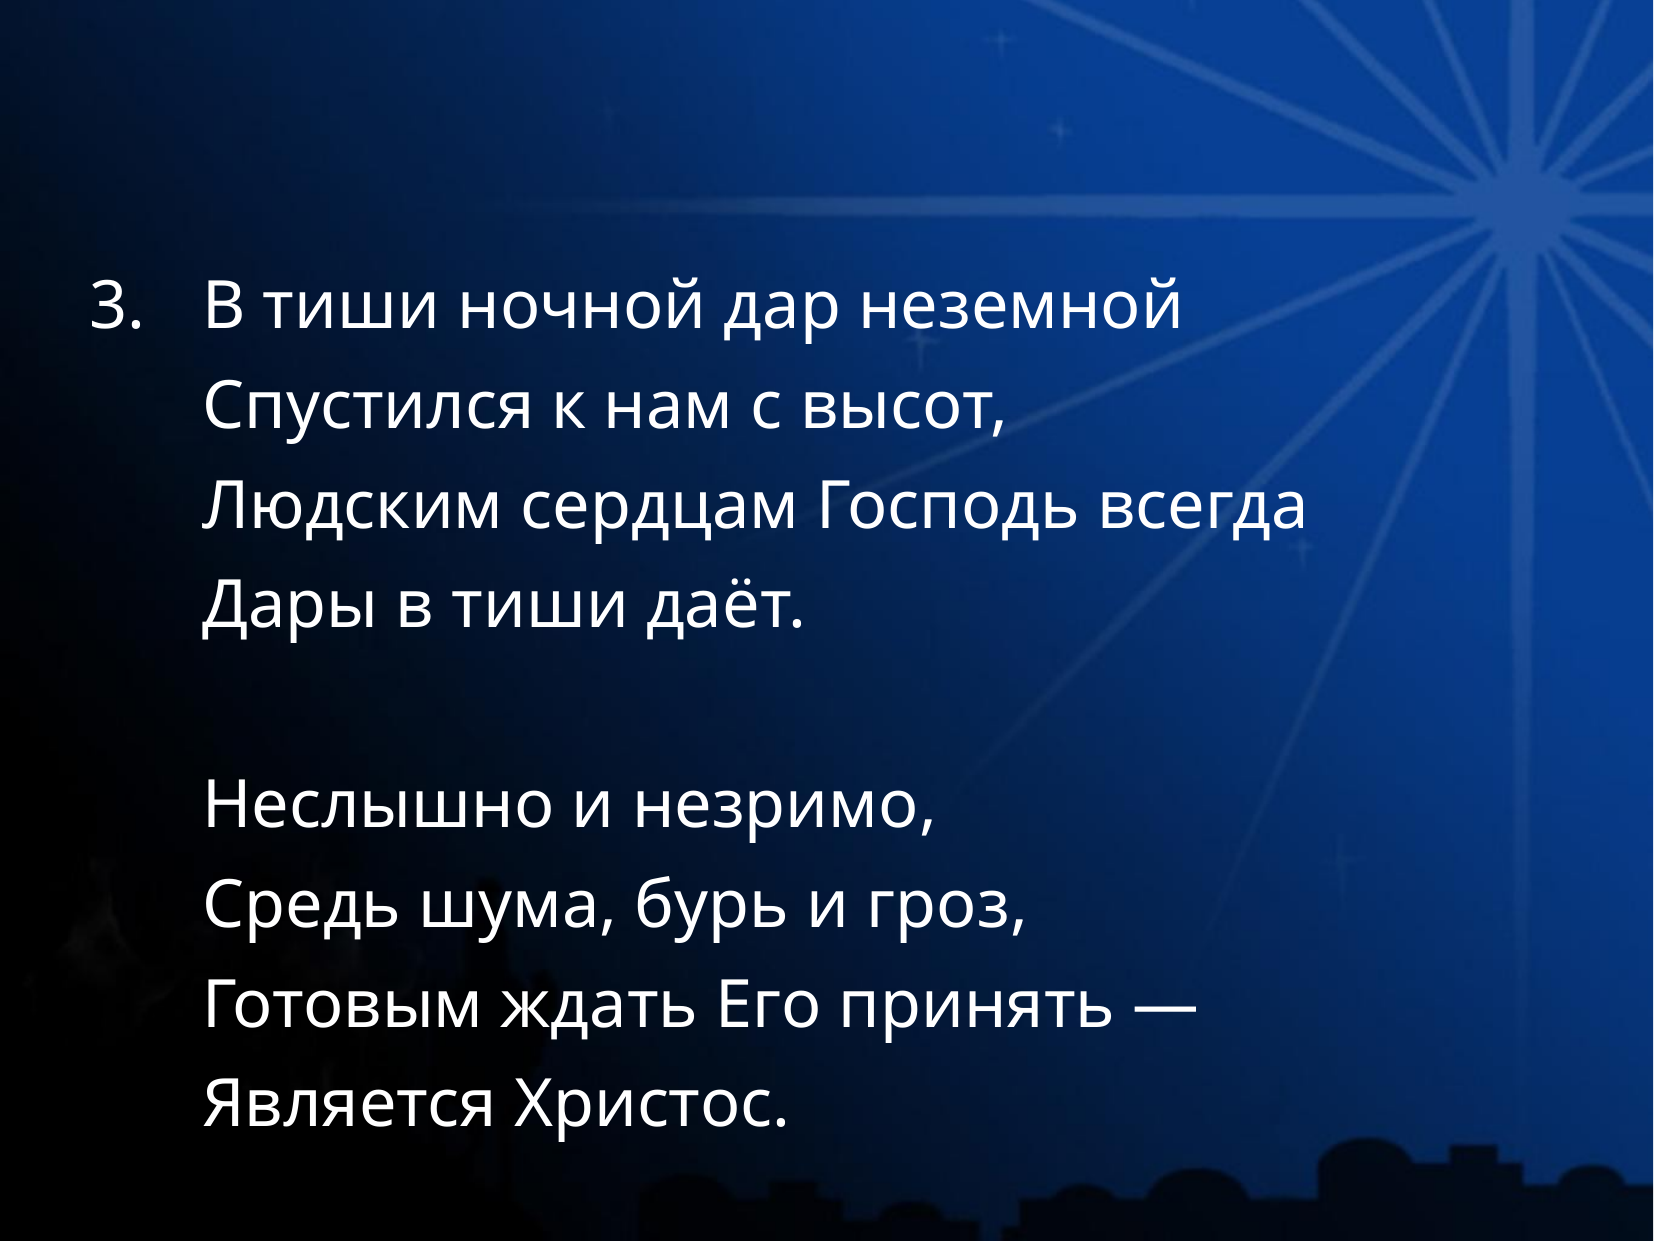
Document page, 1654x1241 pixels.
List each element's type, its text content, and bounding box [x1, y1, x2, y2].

picture [0, 0, 1654, 1241]
text_box 3. В тиши ночной дар неземной Спустился к нам с высот, Людским сердцам Господь всегда Дары в тиши даёт. Неслышно и незримо, Средь шума, бурь и гроз, Готовым ждать Его принять — Является Христос. [75, 150, 1576, 1163]
